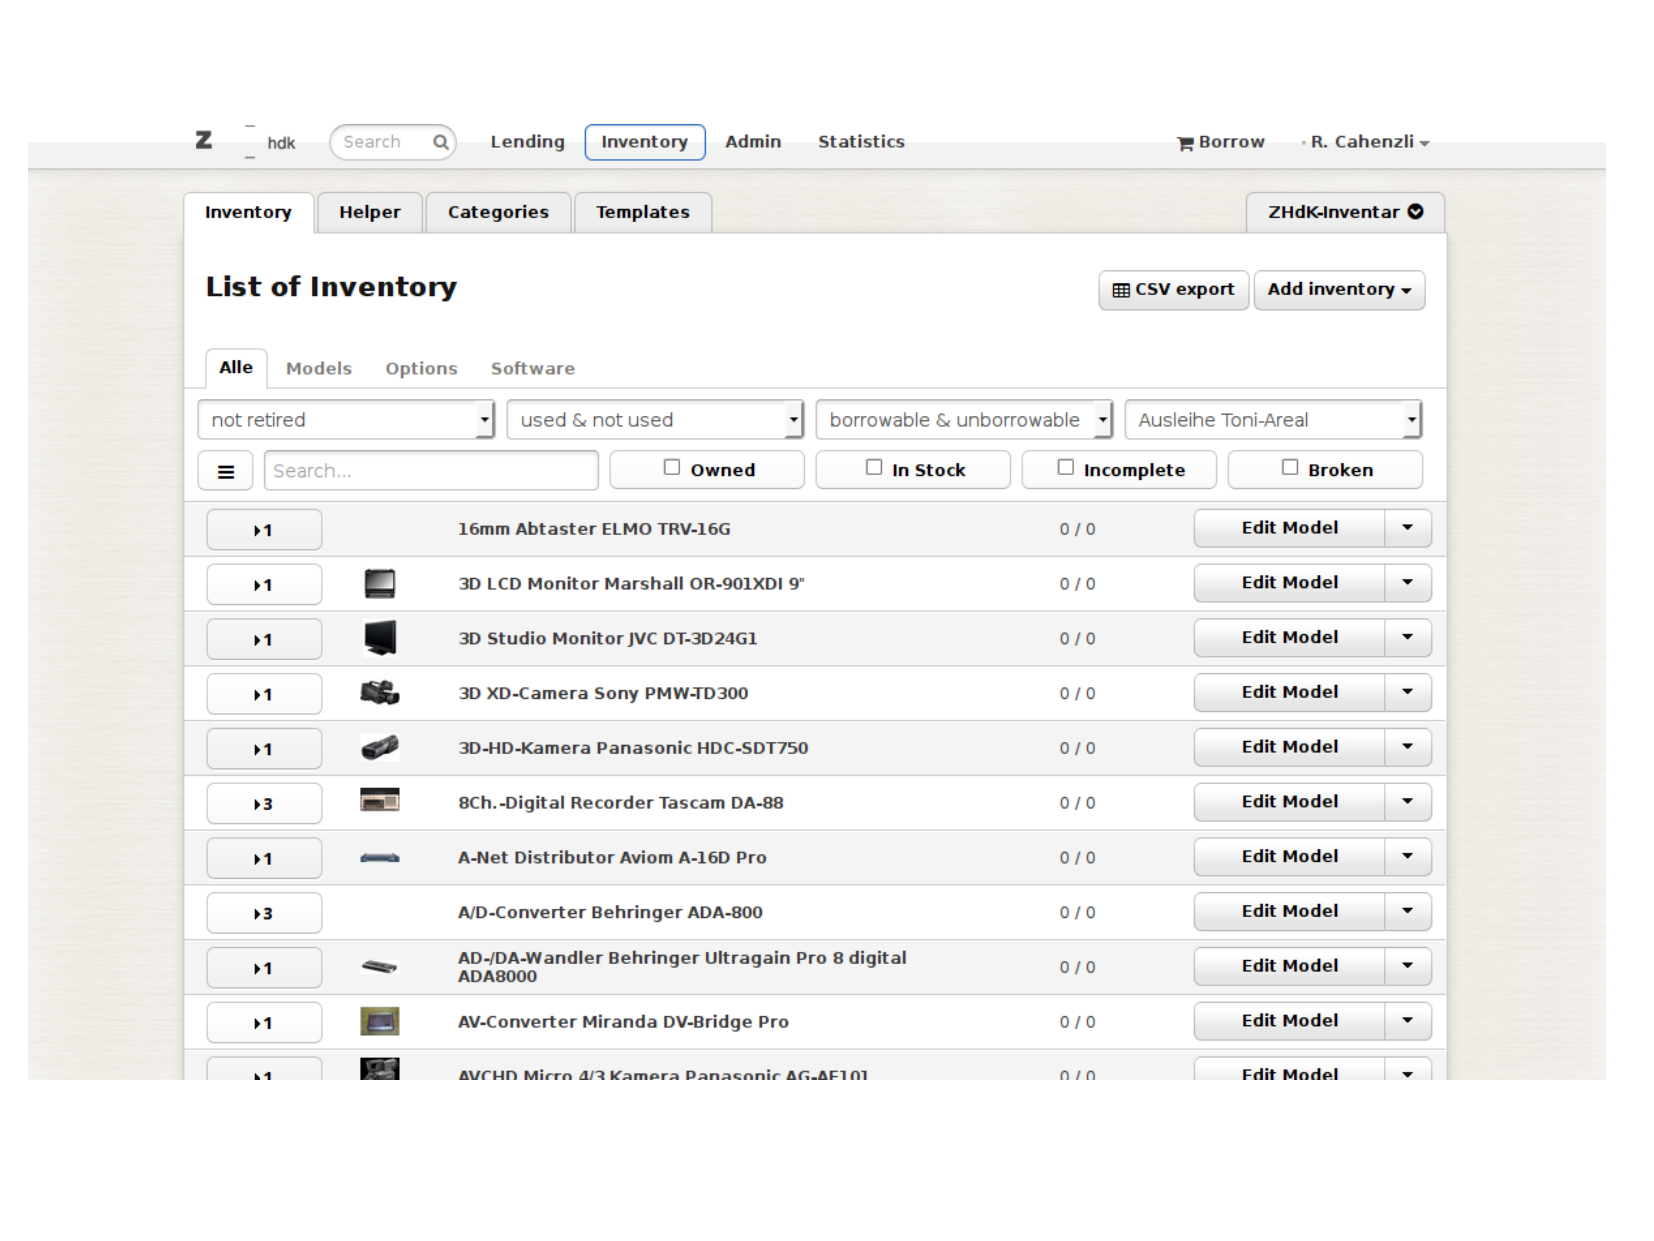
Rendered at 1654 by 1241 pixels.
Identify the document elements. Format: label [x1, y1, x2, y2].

picture [28, 119, 1606, 1081]
